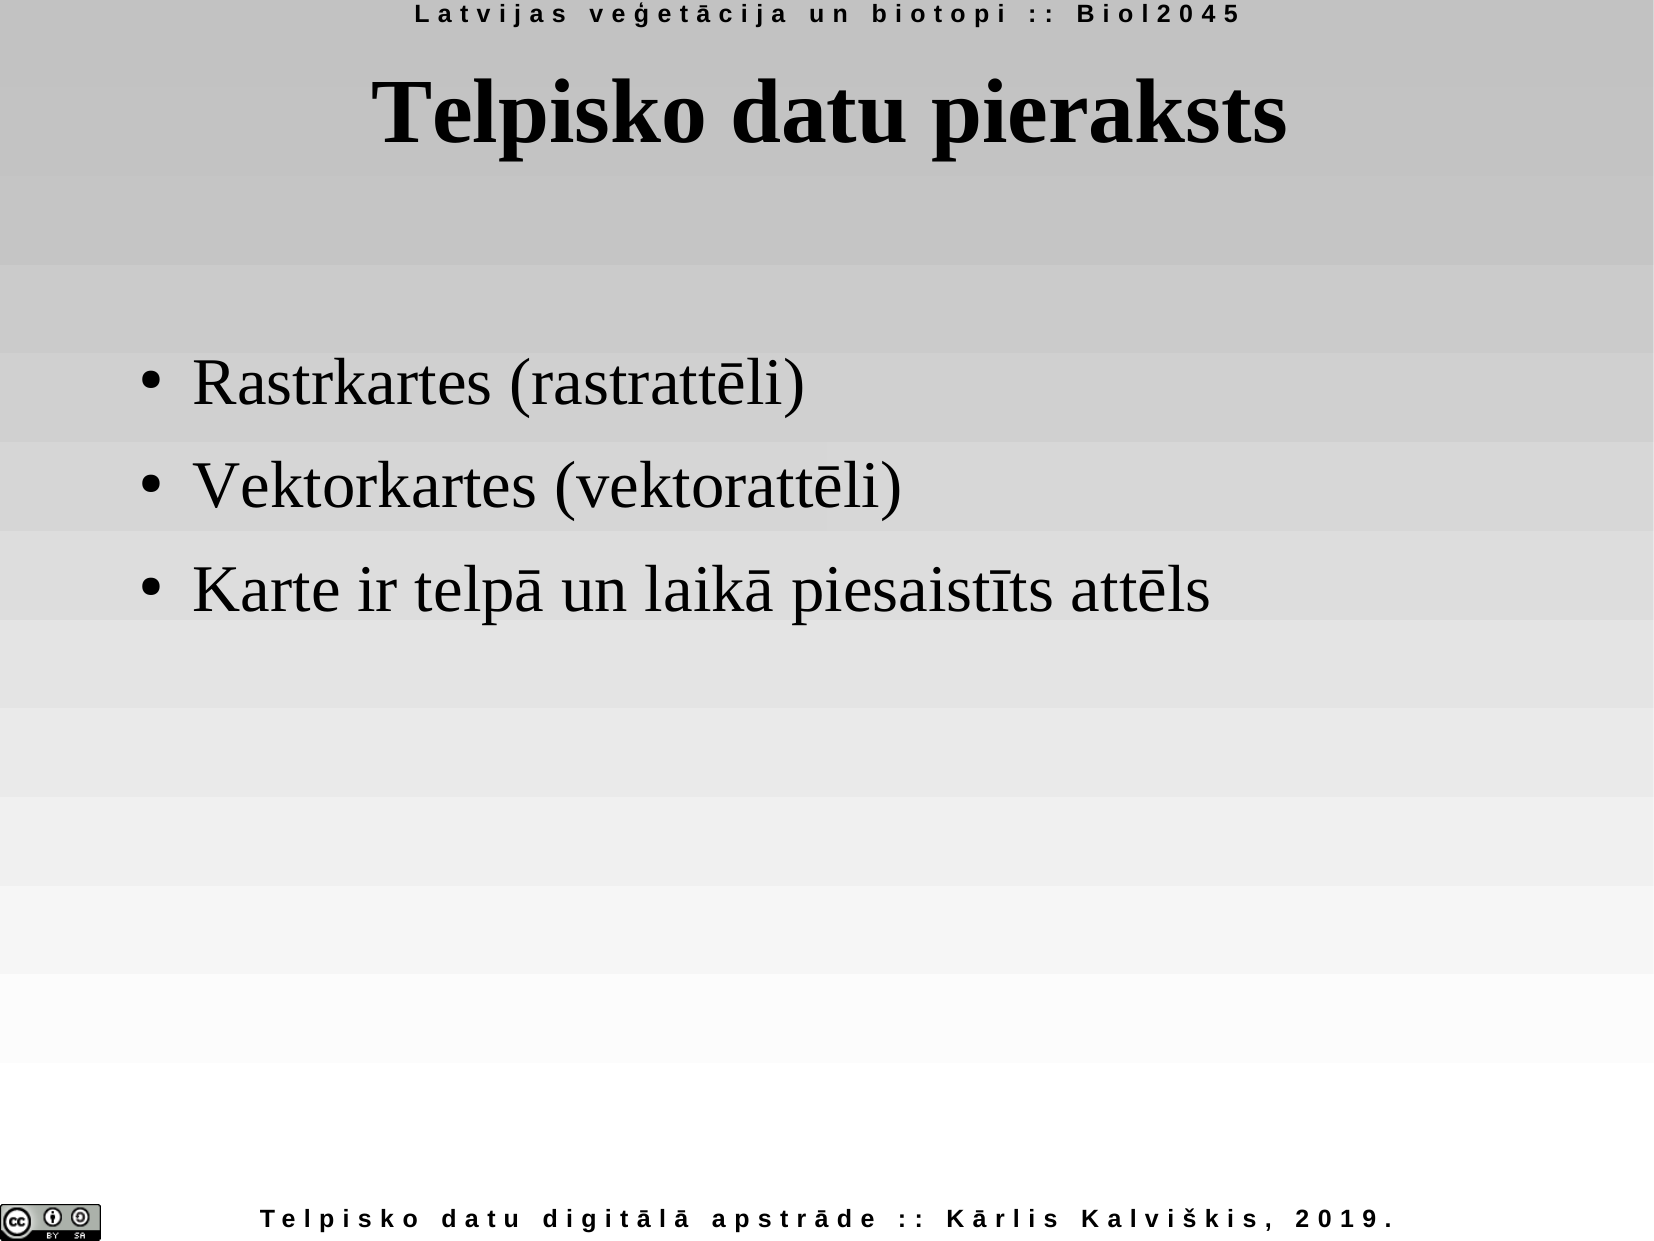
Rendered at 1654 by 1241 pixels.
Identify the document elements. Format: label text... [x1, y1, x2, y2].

list Rastrkartes (rastrattēli) Vektorkartes (vektorattēli) Karte ir telpā un laikā piesaistīts attēls [121, 344, 1534, 1127]
picture [0, 0, 1654, 1241]
title Telpisko datu pieraksts [34, 61, 1626, 296]
